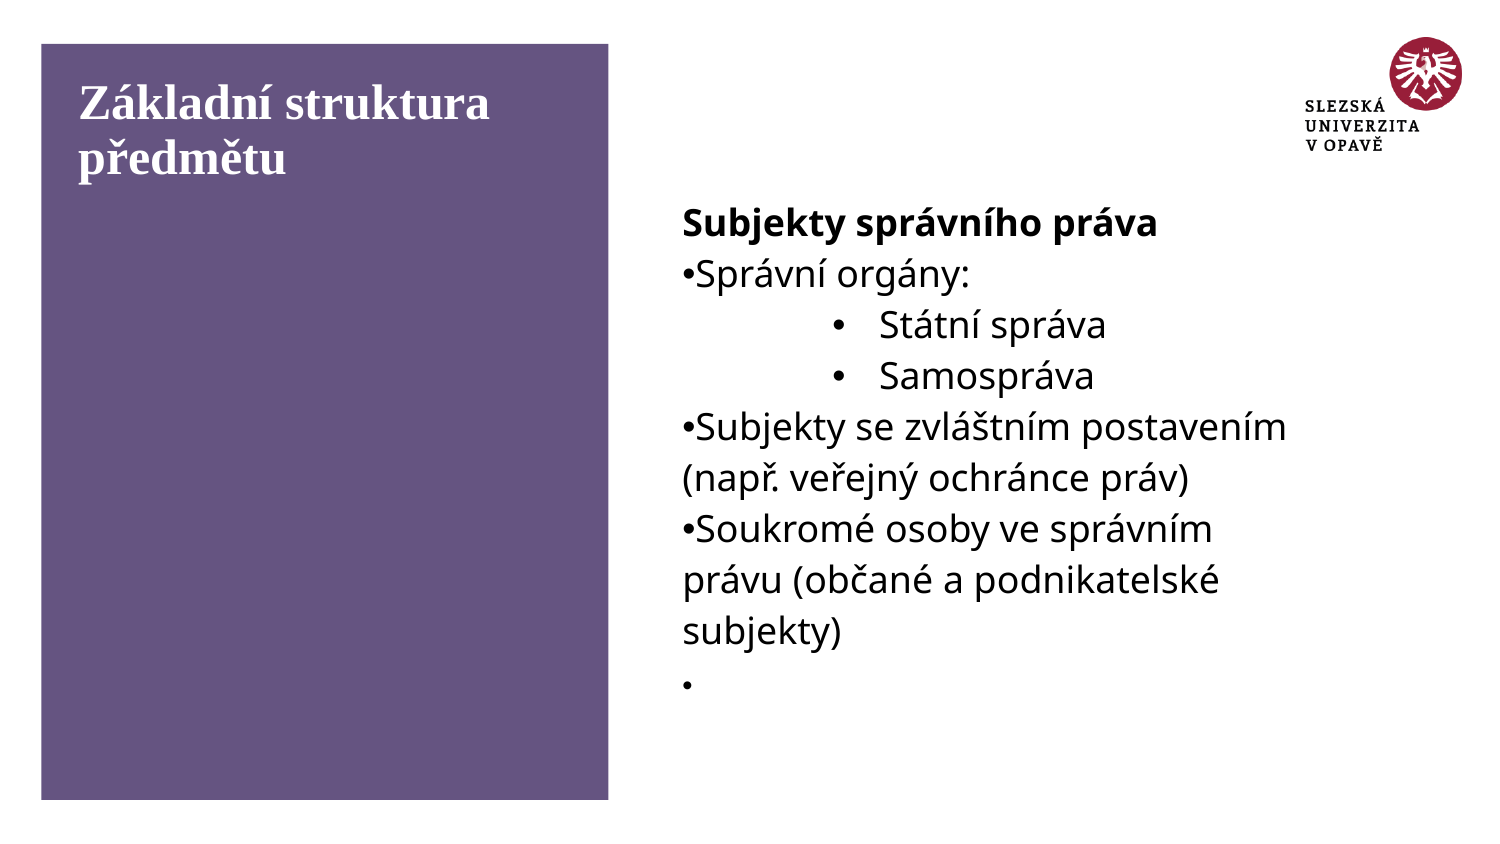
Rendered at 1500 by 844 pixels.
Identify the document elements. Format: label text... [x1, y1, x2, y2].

text_box Základní struktura předmětu [63, 67, 586, 399]
text_box Subjekty správního práva Správní orgány: Státní správa Samospráva Subjekty se zvláštním postavením (např. veřejný ochránce práv) Soukromé osoby ve správním právu (občané a podnikatelské subjekty) [667, 189, 1306, 780]
picture [1305, 37, 1462, 151]
text_box [41, 43, 609, 800]
